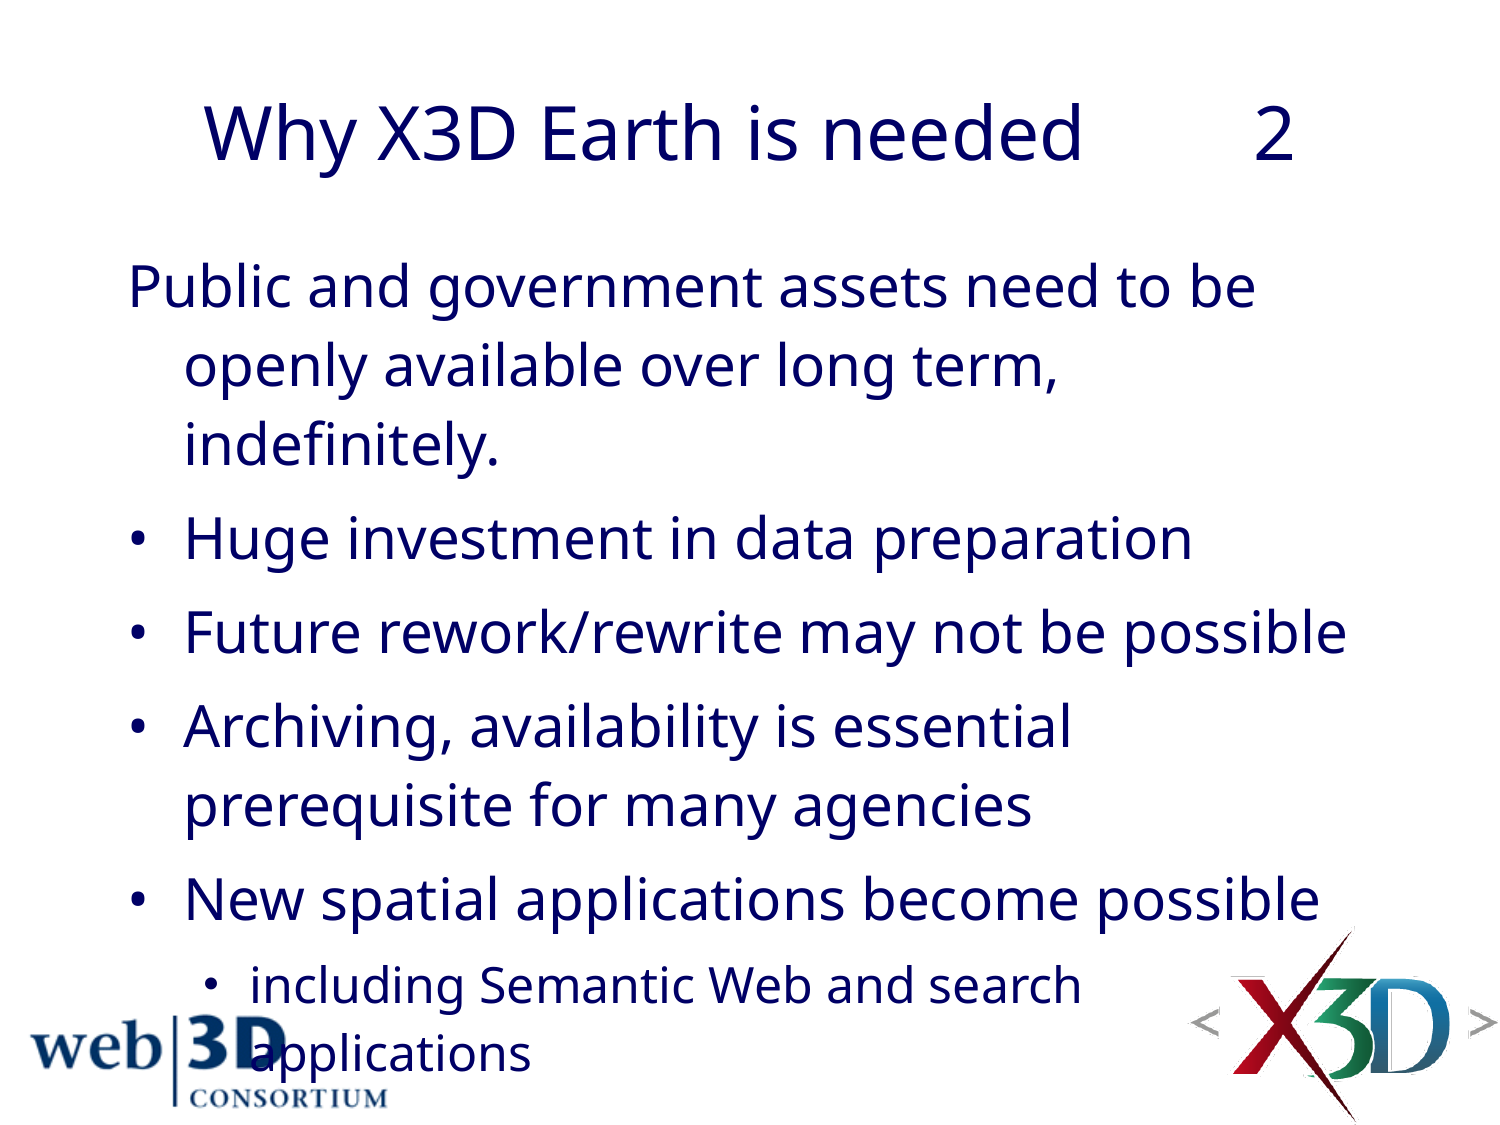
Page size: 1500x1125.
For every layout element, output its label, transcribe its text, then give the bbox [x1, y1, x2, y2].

picture [1187, 926, 1500, 1125]
picture [12, 998, 413, 1118]
list Public and government assets need to be openly available over long term, indefinitely. Huge investment in data preparation Future rework/rewrite may not be possible Archiving, availability is essential prerequisite for many agencies New spatial applications become possible including Semantic Web and search applications [112, 237, 1388, 1016]
title Why X3D Earth is needed 2 [112, 29, 1388, 233]
